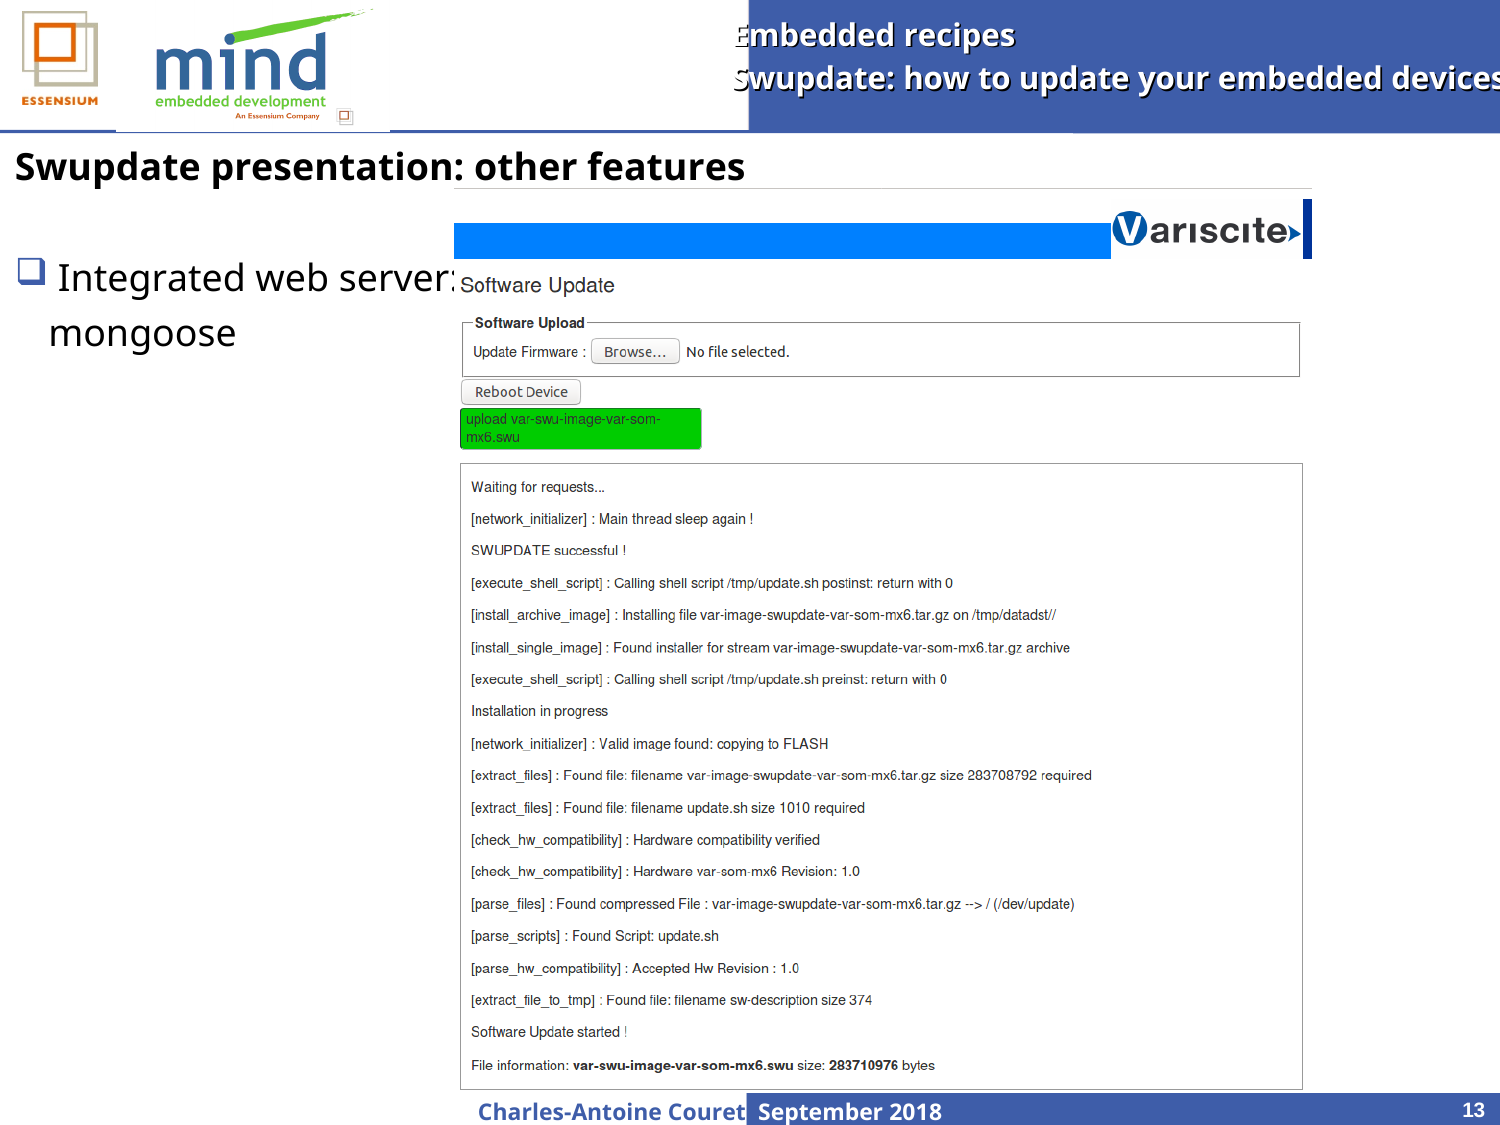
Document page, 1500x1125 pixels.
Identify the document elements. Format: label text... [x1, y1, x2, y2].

list Swupdate presentation: other features Integrated web server: mongoose [0, 141, 1500, 1087]
picture [0, 188, 1402, 1125]
picture [22, 11, 98, 105]
text_box <numéro> [1402, 1089, 1500, 1125]
text_box Embedded recipes Swupdate: how to update your embedded devices? [716, 12, 1500, 104]
picture [116, 0, 1500, 132]
text_box Charles-Antoine Couret September 2018 [463, 1090, 958, 1125]
